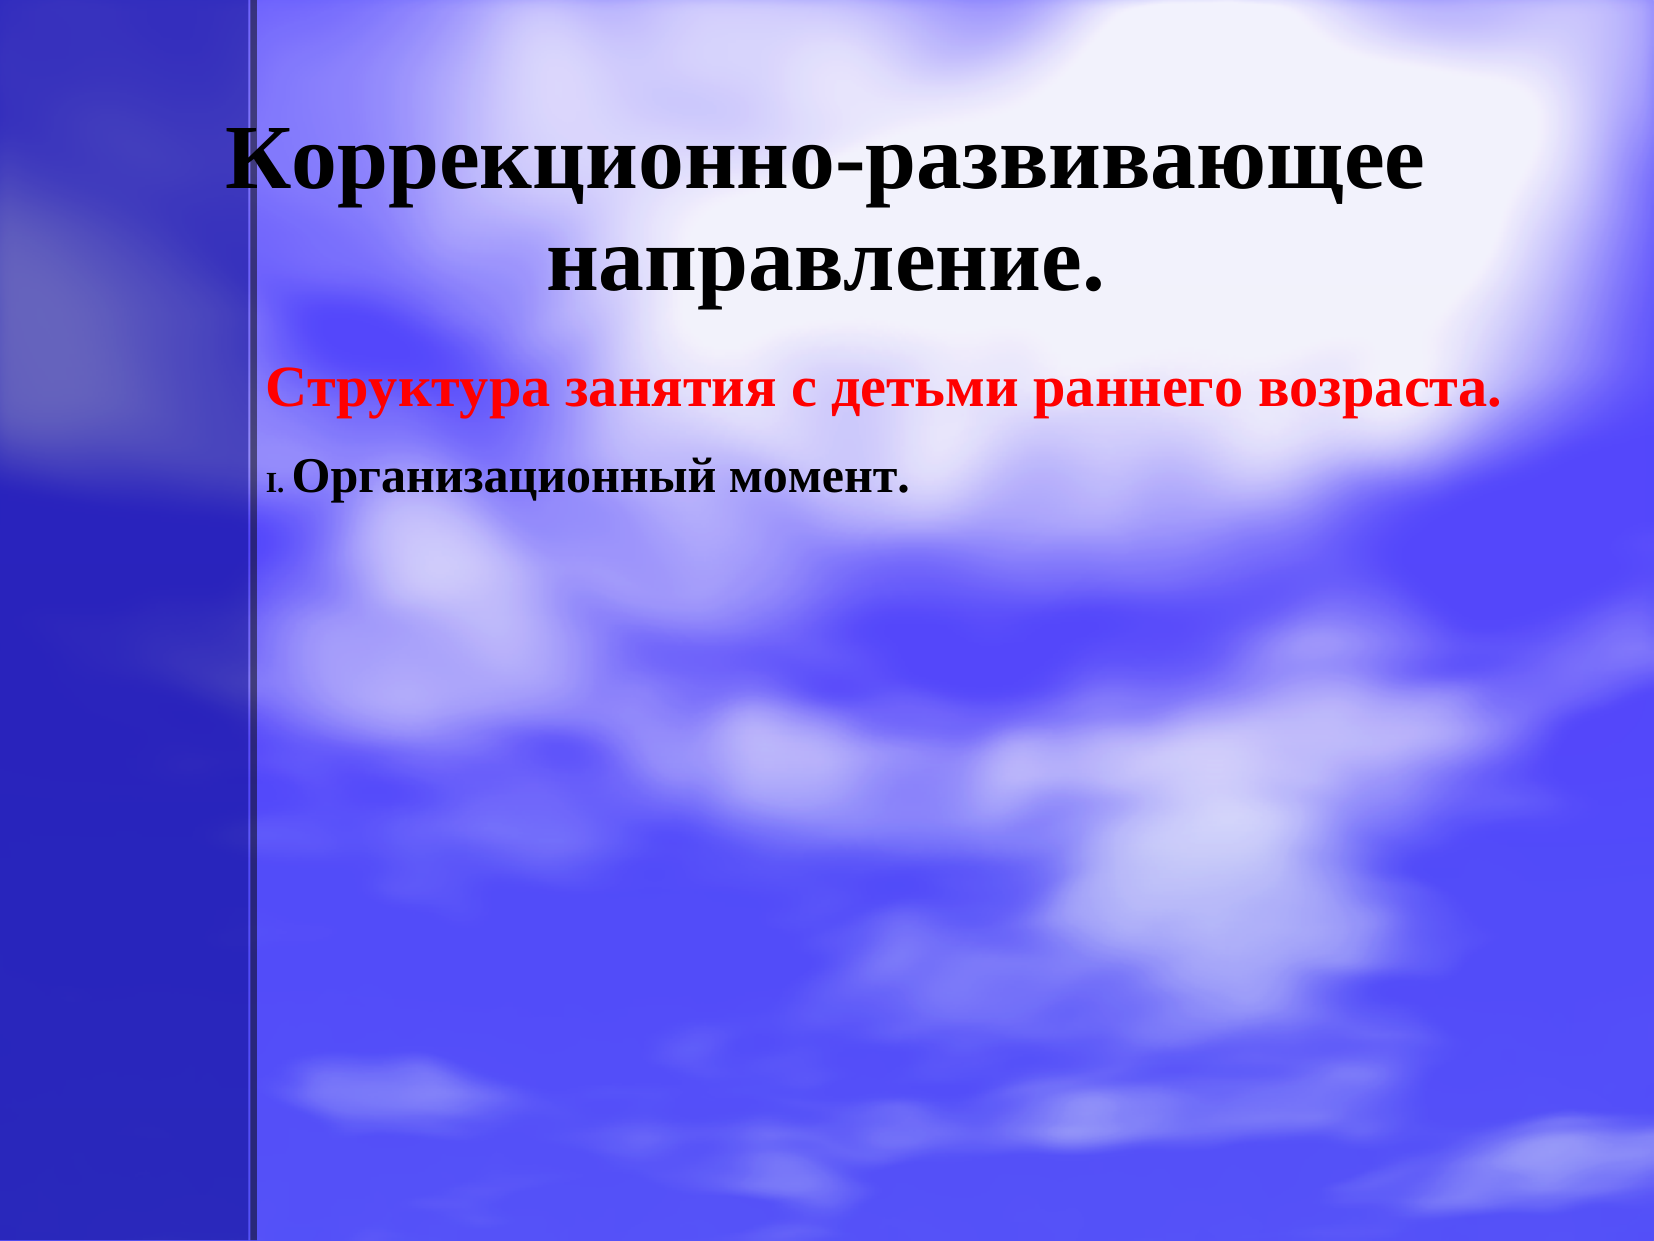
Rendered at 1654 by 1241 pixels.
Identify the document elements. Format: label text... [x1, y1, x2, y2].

list Структура занятия с детьми раннего возраста. I. Организационный момент. [265, 354, 1649, 1136]
title Коррекционно-развивающее направление. [119, 104, 1533, 313]
